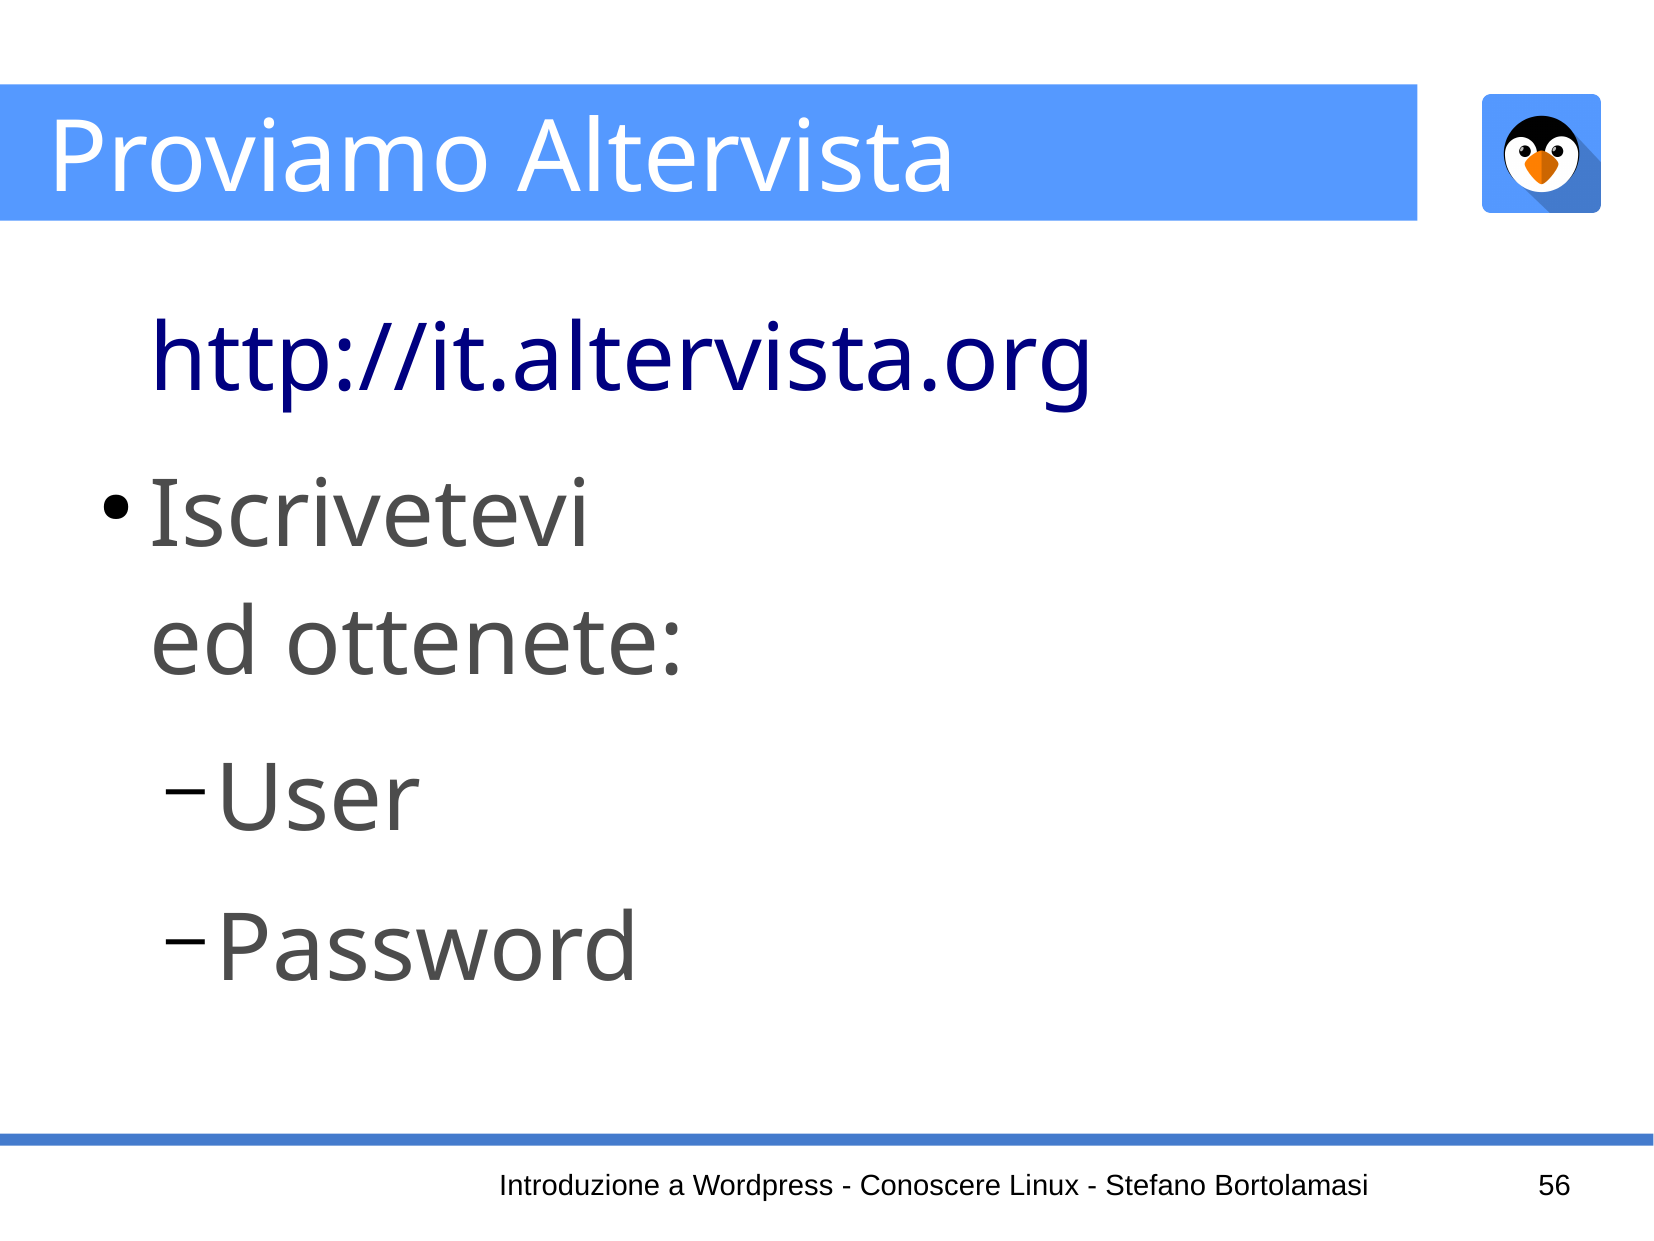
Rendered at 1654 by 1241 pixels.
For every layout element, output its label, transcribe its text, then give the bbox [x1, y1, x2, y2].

list http://it.altervista.org Iscrivetevi ed ottenete: User Password [82, 290, 1538, 1010]
title Proviamo Altervista [0, 91, 1418, 214]
picture [1482, 94, 1601, 213]
